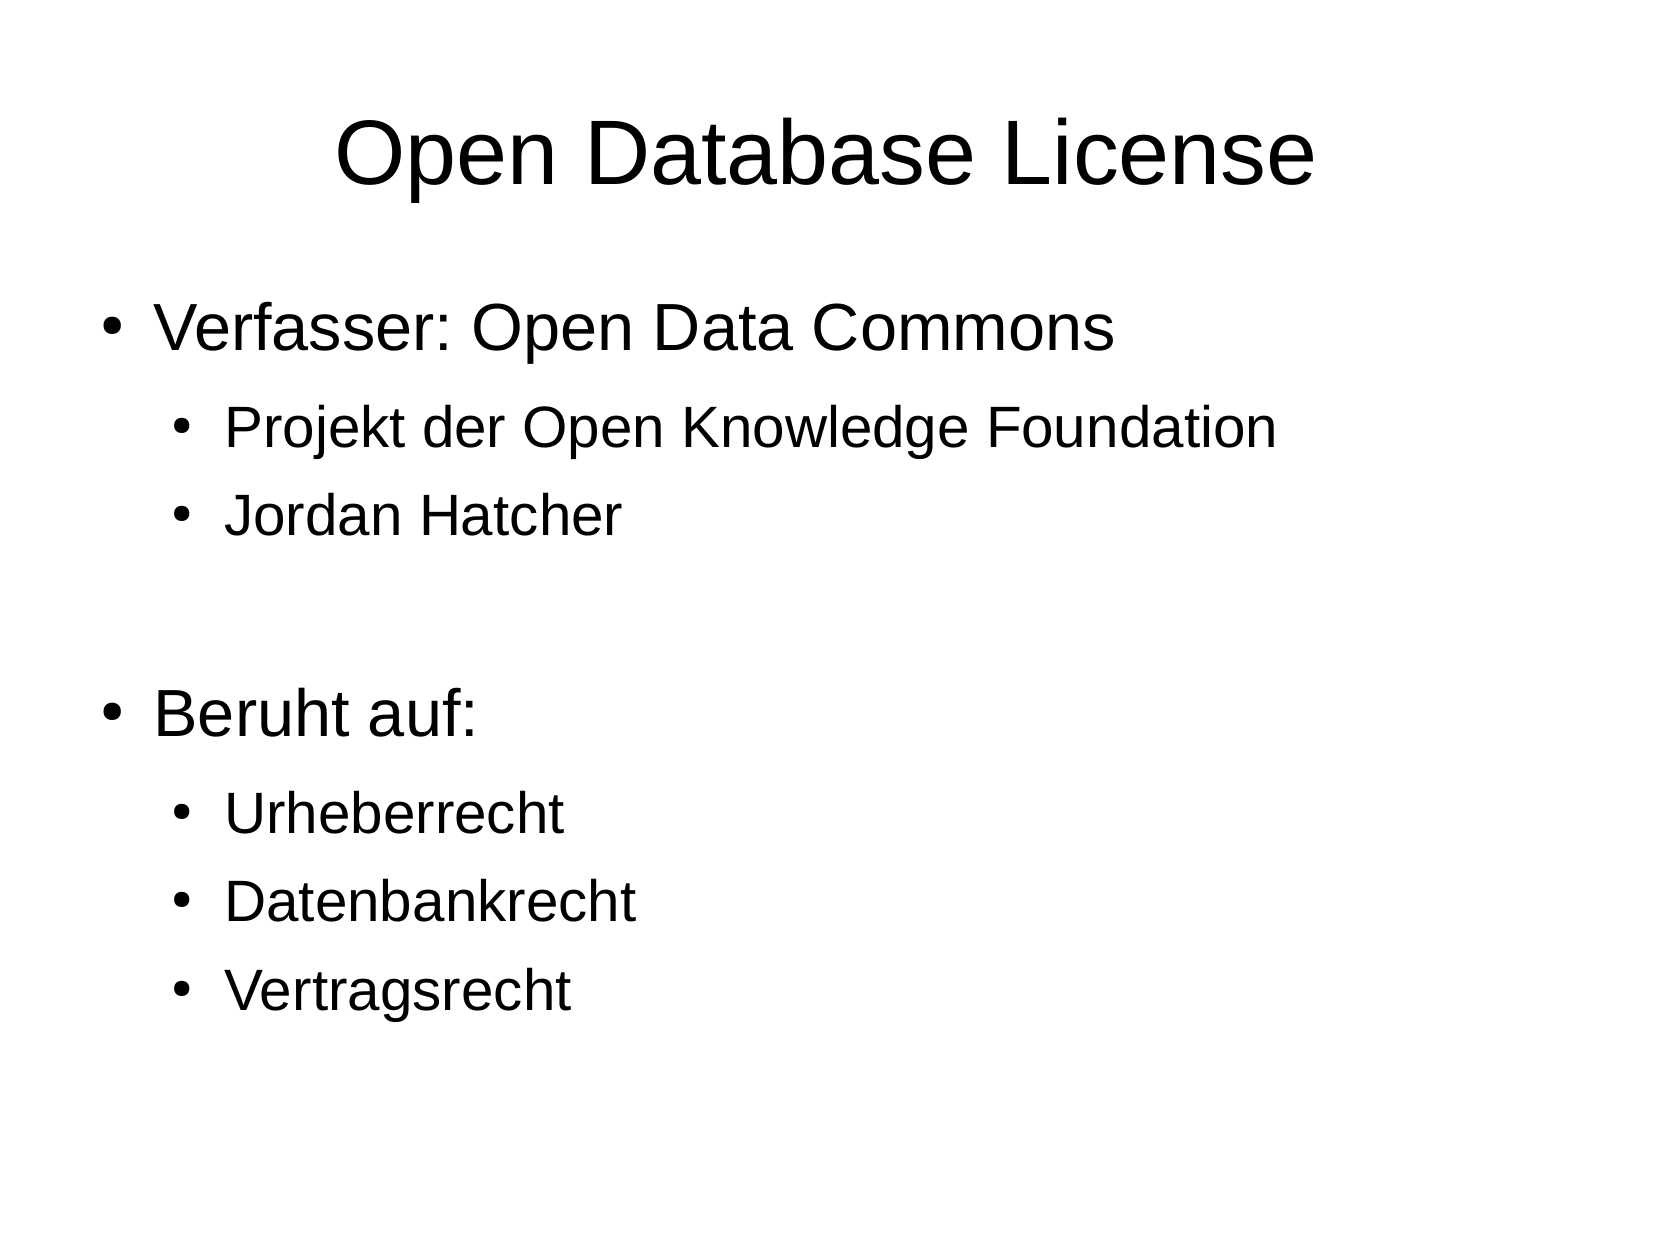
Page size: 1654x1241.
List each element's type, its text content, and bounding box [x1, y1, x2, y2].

title Open Database License [82, 56, 1571, 250]
list Verfasser: Open Data Commons Projekt der Open Knowledge Foundation Jordan Hatcher Beruht auf: Urheberrecht Datenbankrecht Vertragsrecht [82, 290, 1571, 1109]
